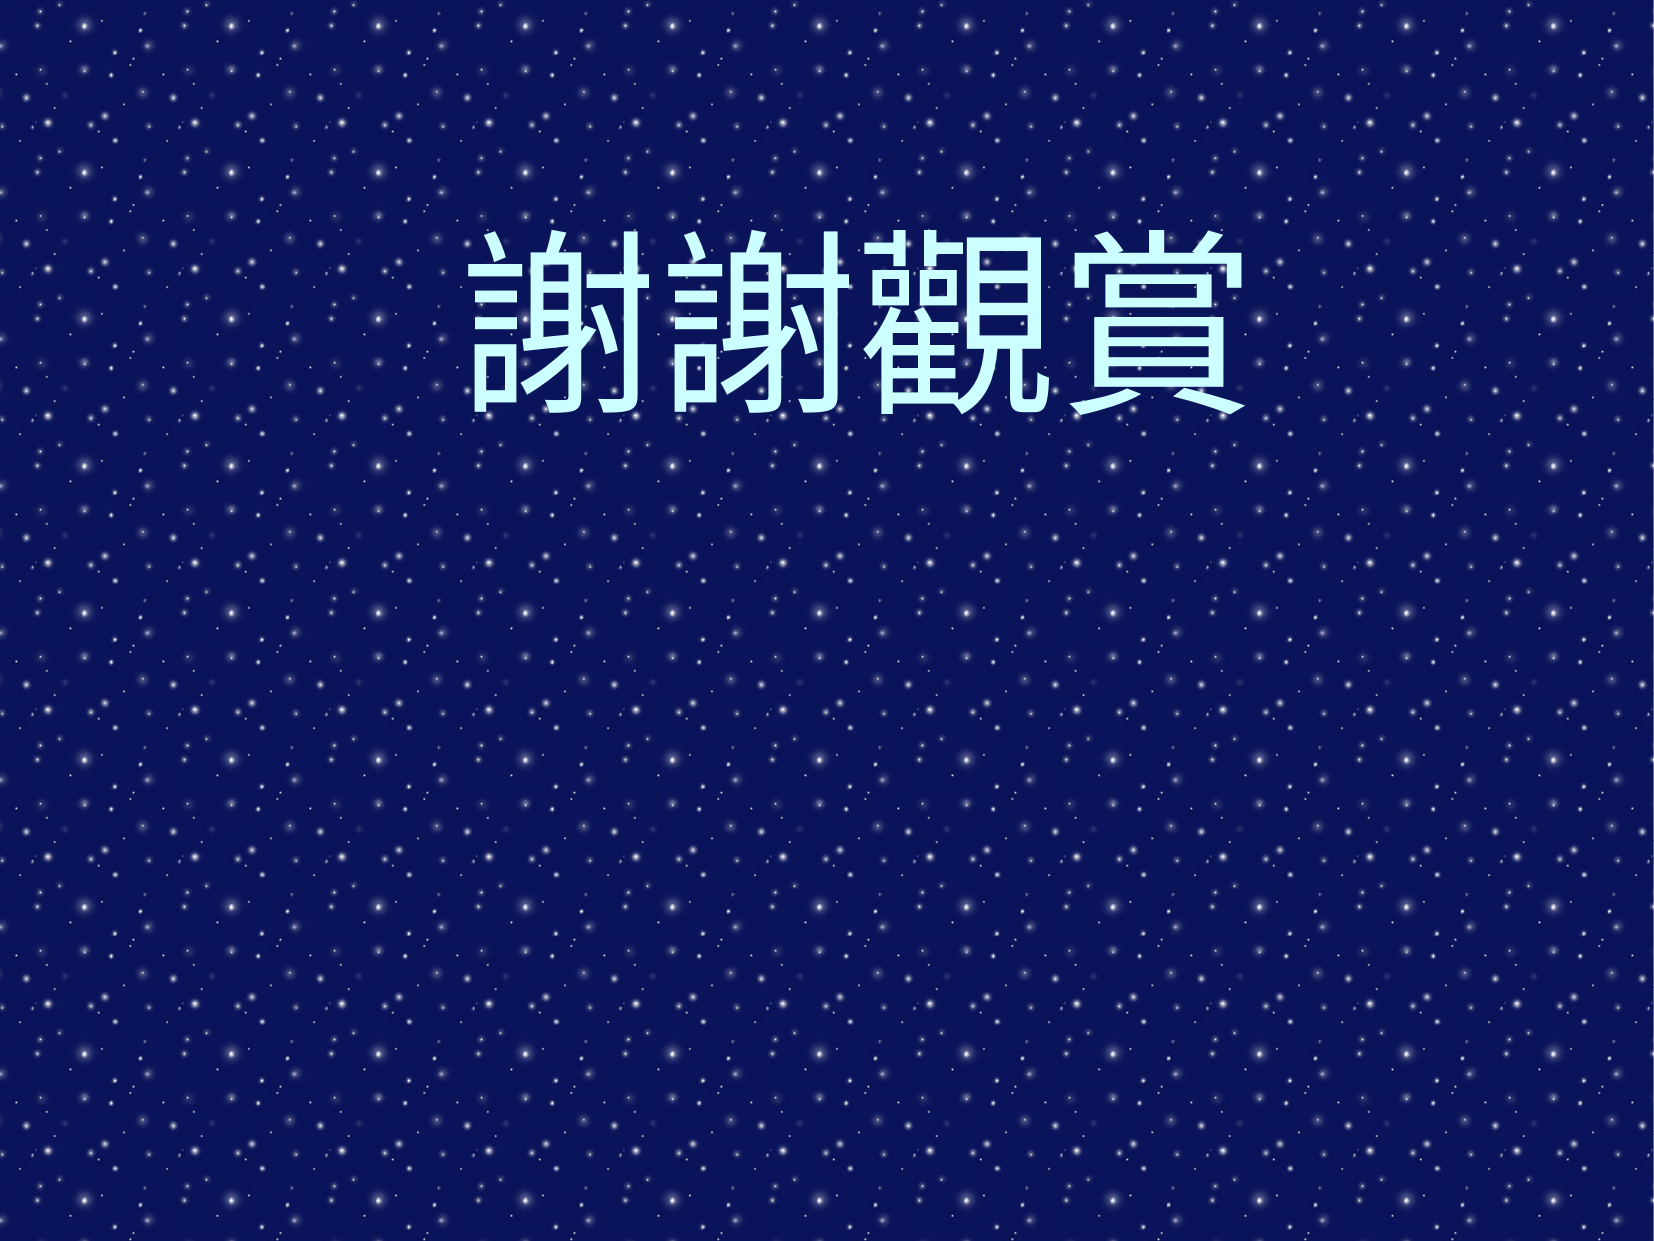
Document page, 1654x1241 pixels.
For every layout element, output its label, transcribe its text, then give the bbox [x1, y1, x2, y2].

picture [0, 0, 1654, 1241]
text_box 謝謝觀賞 [442, 158, 1273, 414]
